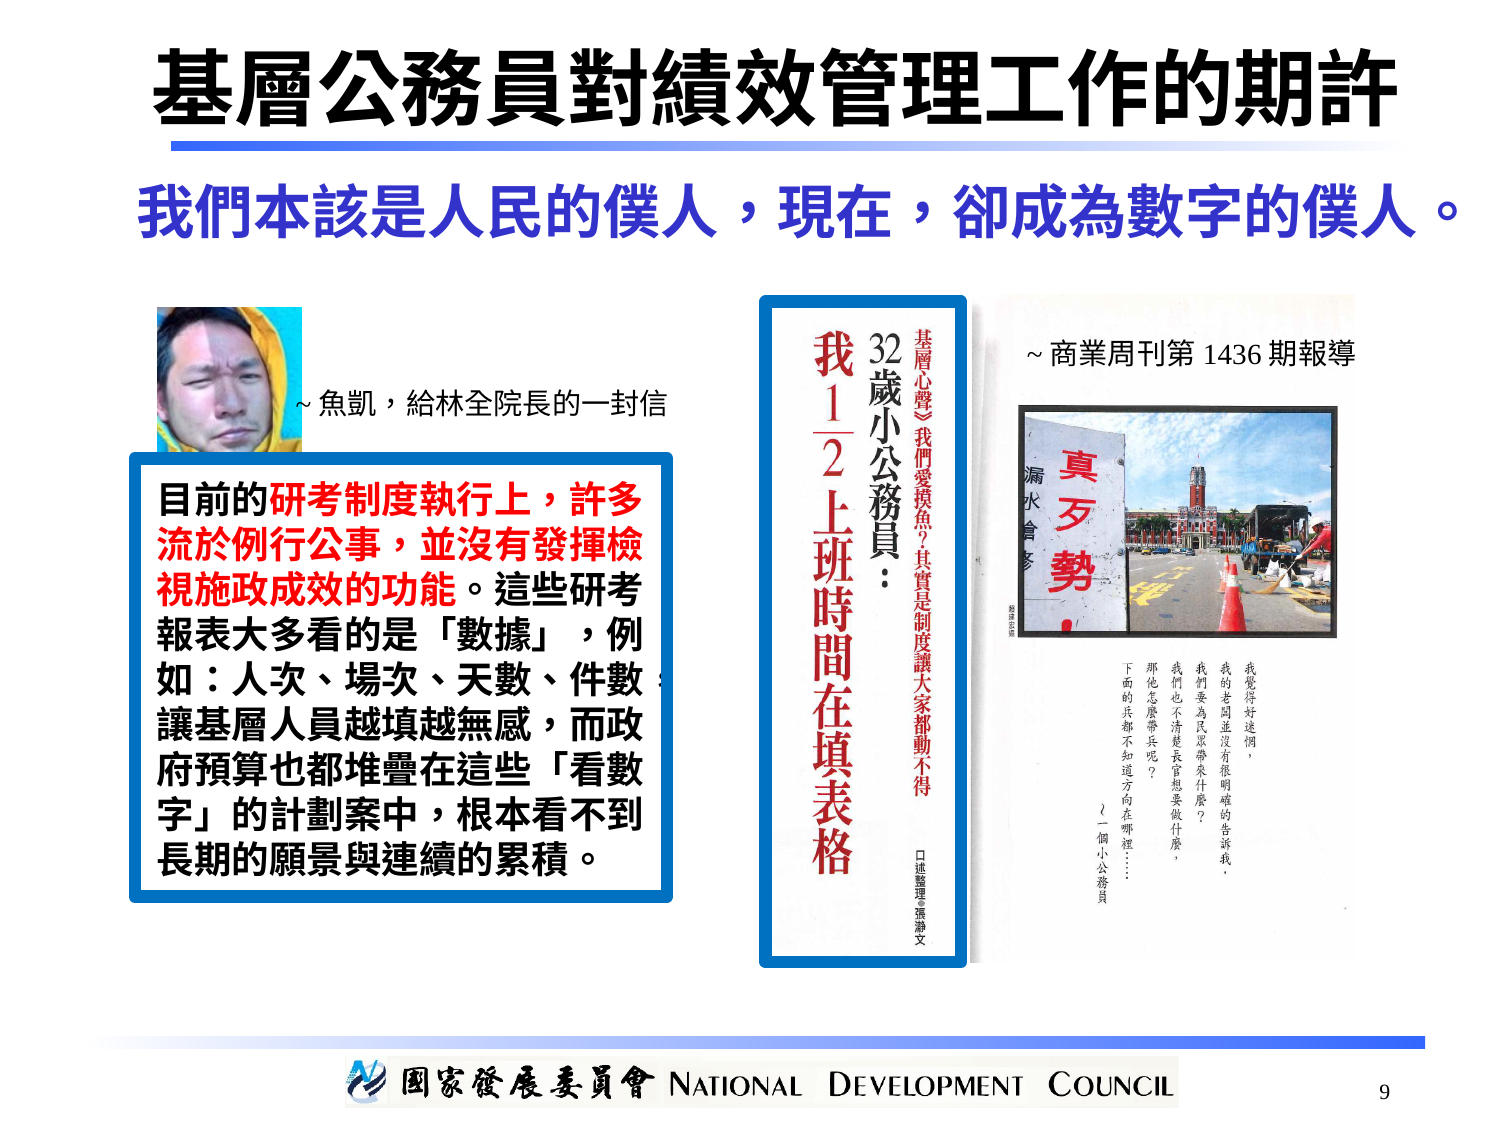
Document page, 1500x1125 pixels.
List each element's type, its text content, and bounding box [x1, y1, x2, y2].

text_box ~魚凱，給林全院長的一封信 [281, 378, 687, 428]
text_box 我們本該是人民的僕人，現在，卻成為數字的僕人。 [122, 167, 1441, 252]
text_box 基層公務員對績效管理工作的期許 [136, 28, 1428, 138]
picture [157, 307, 302, 452]
picture [772, 308, 955, 956]
picture [769, 294, 1355, 963]
text_box 9 [1364, 1070, 1490, 1106]
text_box 目前的研考制度執行上，許多流於例行公事，並沒有發揮檢視施政成效的功能。這些研考報表大多看的是「數據」，例如：人次、場次、天數、件數，讓基層人員越填越無感，而政府預算也都堆疊在這些「看數字」的計劃案中，根本看不到長期的願景與連續的累積。 [142, 468, 660, 888]
text_box ~商業周刊第1436期報導 [1012, 327, 1390, 377]
text_box 20 [1259, 1036, 1263, 1048]
